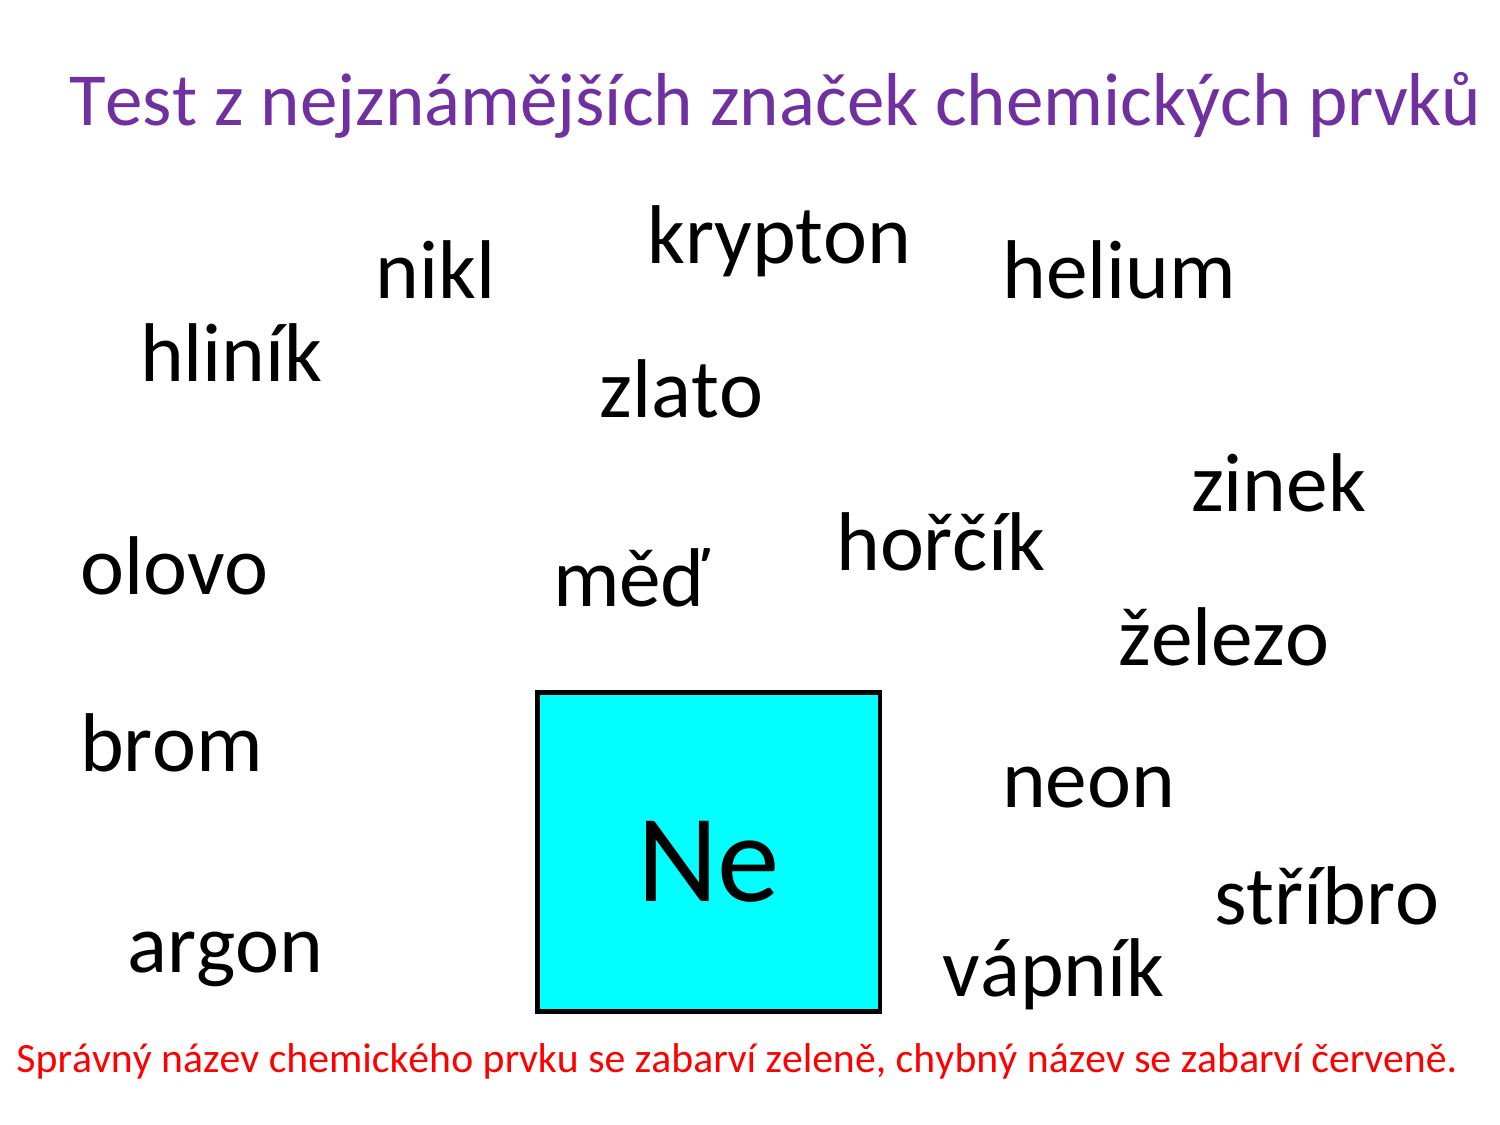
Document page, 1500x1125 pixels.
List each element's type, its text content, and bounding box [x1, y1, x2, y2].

text_box Správný název chemického prvku se zabarví zeleně, chybný název se zabarví červeně. [1, 1023, 1474, 1089]
text_box železo [1103, 574, 1345, 690]
text_box hořčík [821, 479, 1061, 596]
text_box zlato [584, 326, 779, 442]
text_box hliník [125, 290, 338, 407]
text_box neon [987, 716, 1190, 832]
text_box olovo [65, 503, 284, 619]
text_box argon [112, 881, 339, 997]
text_box vápník [927, 904, 1180, 1021]
text_box nikl [361, 208, 511, 324]
text_box Ne [537, 692, 880, 1012]
text_box stříbro [1199, 834, 1455, 950]
text_box Test z nejznámějších značek chemických prvků [54, 42, 1498, 239]
text_box měď [538, 515, 724, 631]
text_box krypton [633, 172, 927, 289]
text_box helium [987, 208, 1251, 324]
text_box brom [65, 680, 279, 797]
text_box zinek [1176, 420, 1381, 537]
